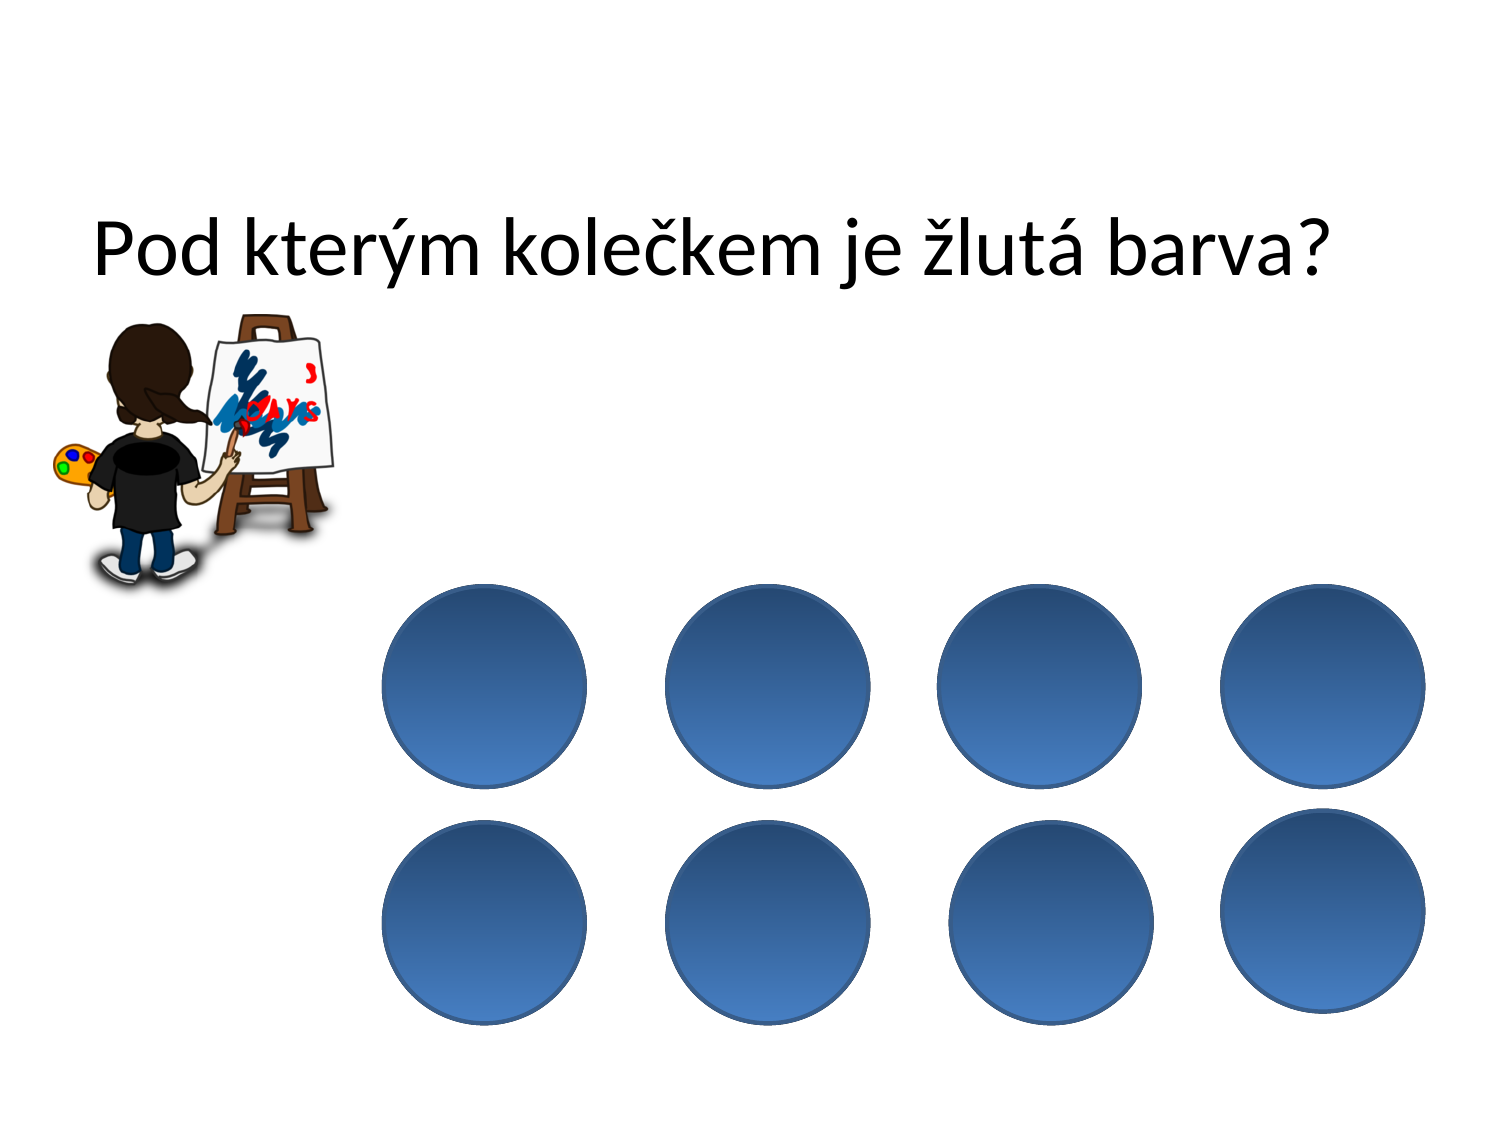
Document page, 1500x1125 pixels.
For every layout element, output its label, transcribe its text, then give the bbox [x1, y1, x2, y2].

text_box [667, 586, 869, 788]
text_box [950, 822, 1152, 1024]
picture [53, 314, 343, 601]
text_box [1222, 586, 1424, 788]
text_box [383, 586, 585, 788]
text_box [939, 586, 1140, 788]
text_box Pod kterým kolečkem je žlutá barva? [78, 184, 1351, 301]
text_box [1222, 810, 1424, 1012]
text_box [383, 822, 585, 1024]
text_box [667, 822, 869, 1024]
